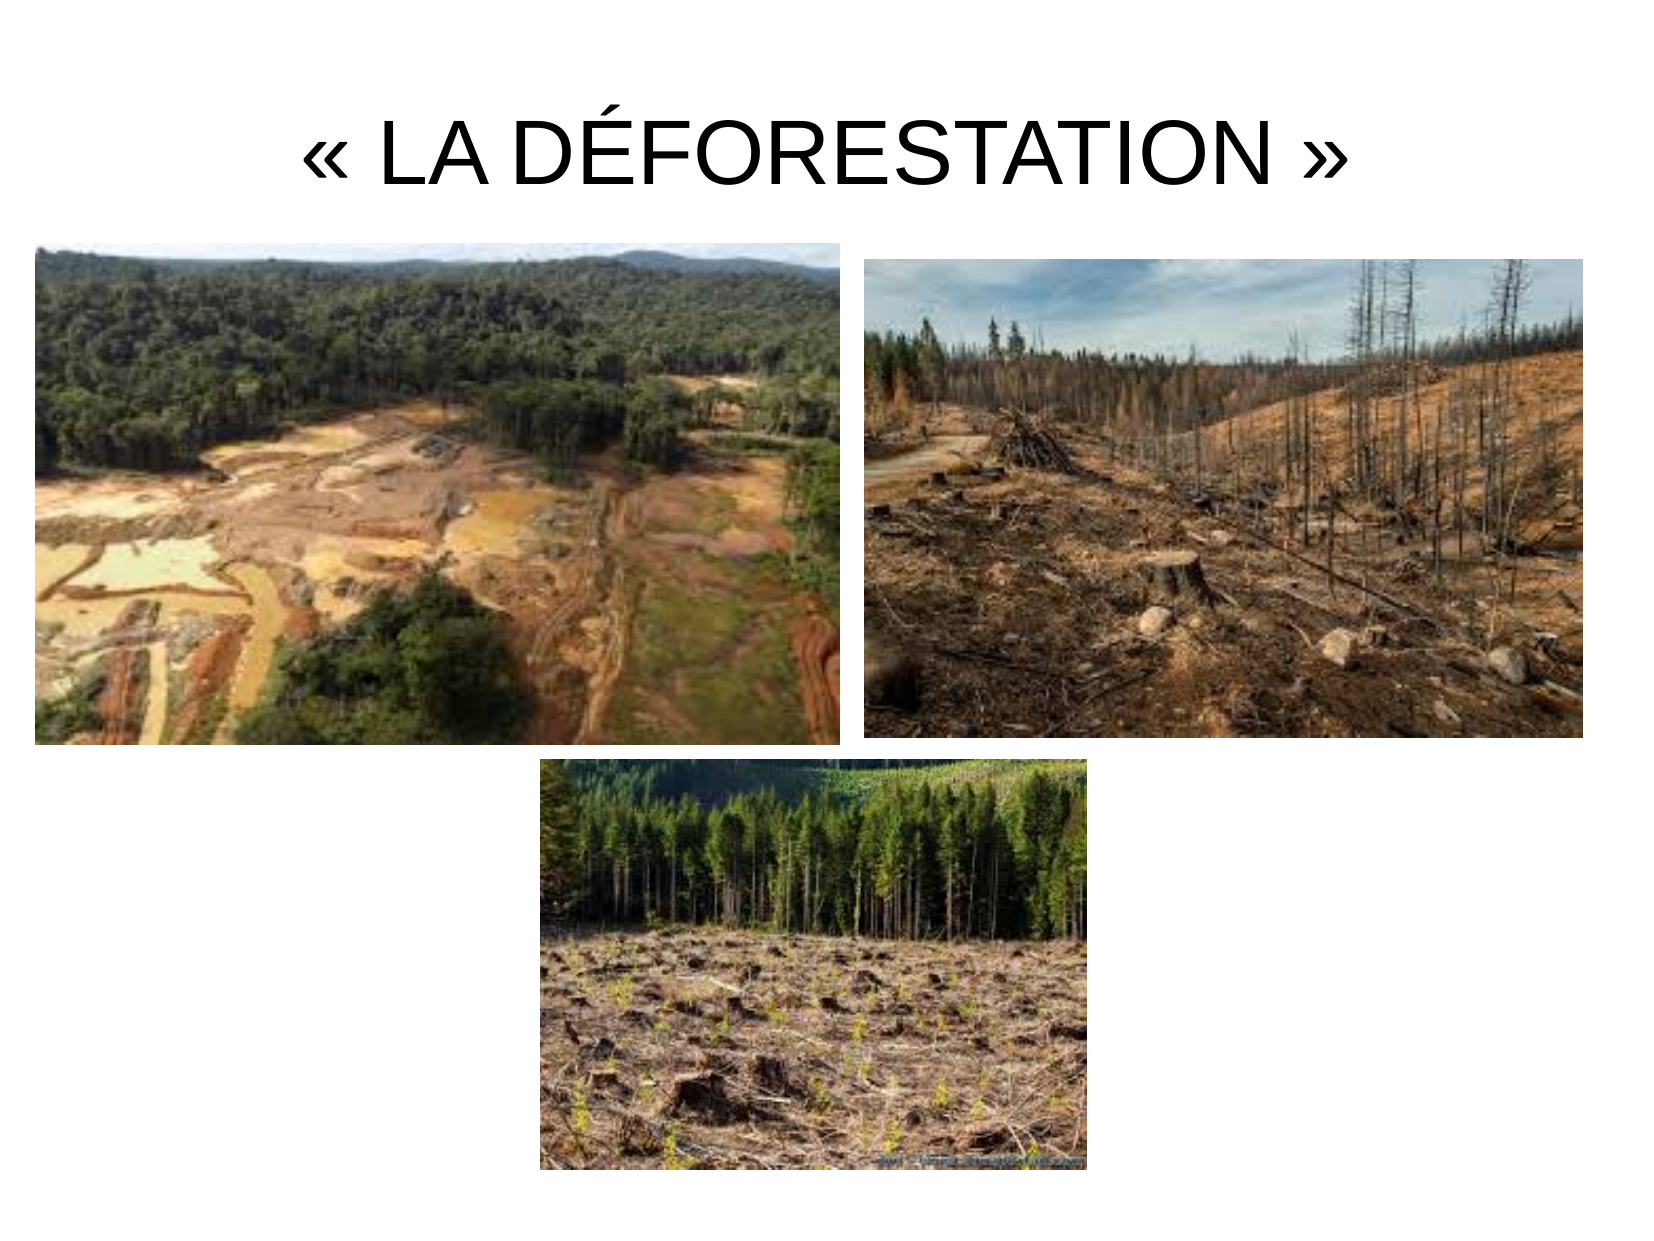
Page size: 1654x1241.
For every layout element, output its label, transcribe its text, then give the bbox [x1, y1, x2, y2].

picture [864, 259, 1583, 738]
picture [540, 759, 1087, 1170]
title « LA DÉFORESTATION » [82, 49, 1571, 257]
picture [35, 243, 840, 745]
